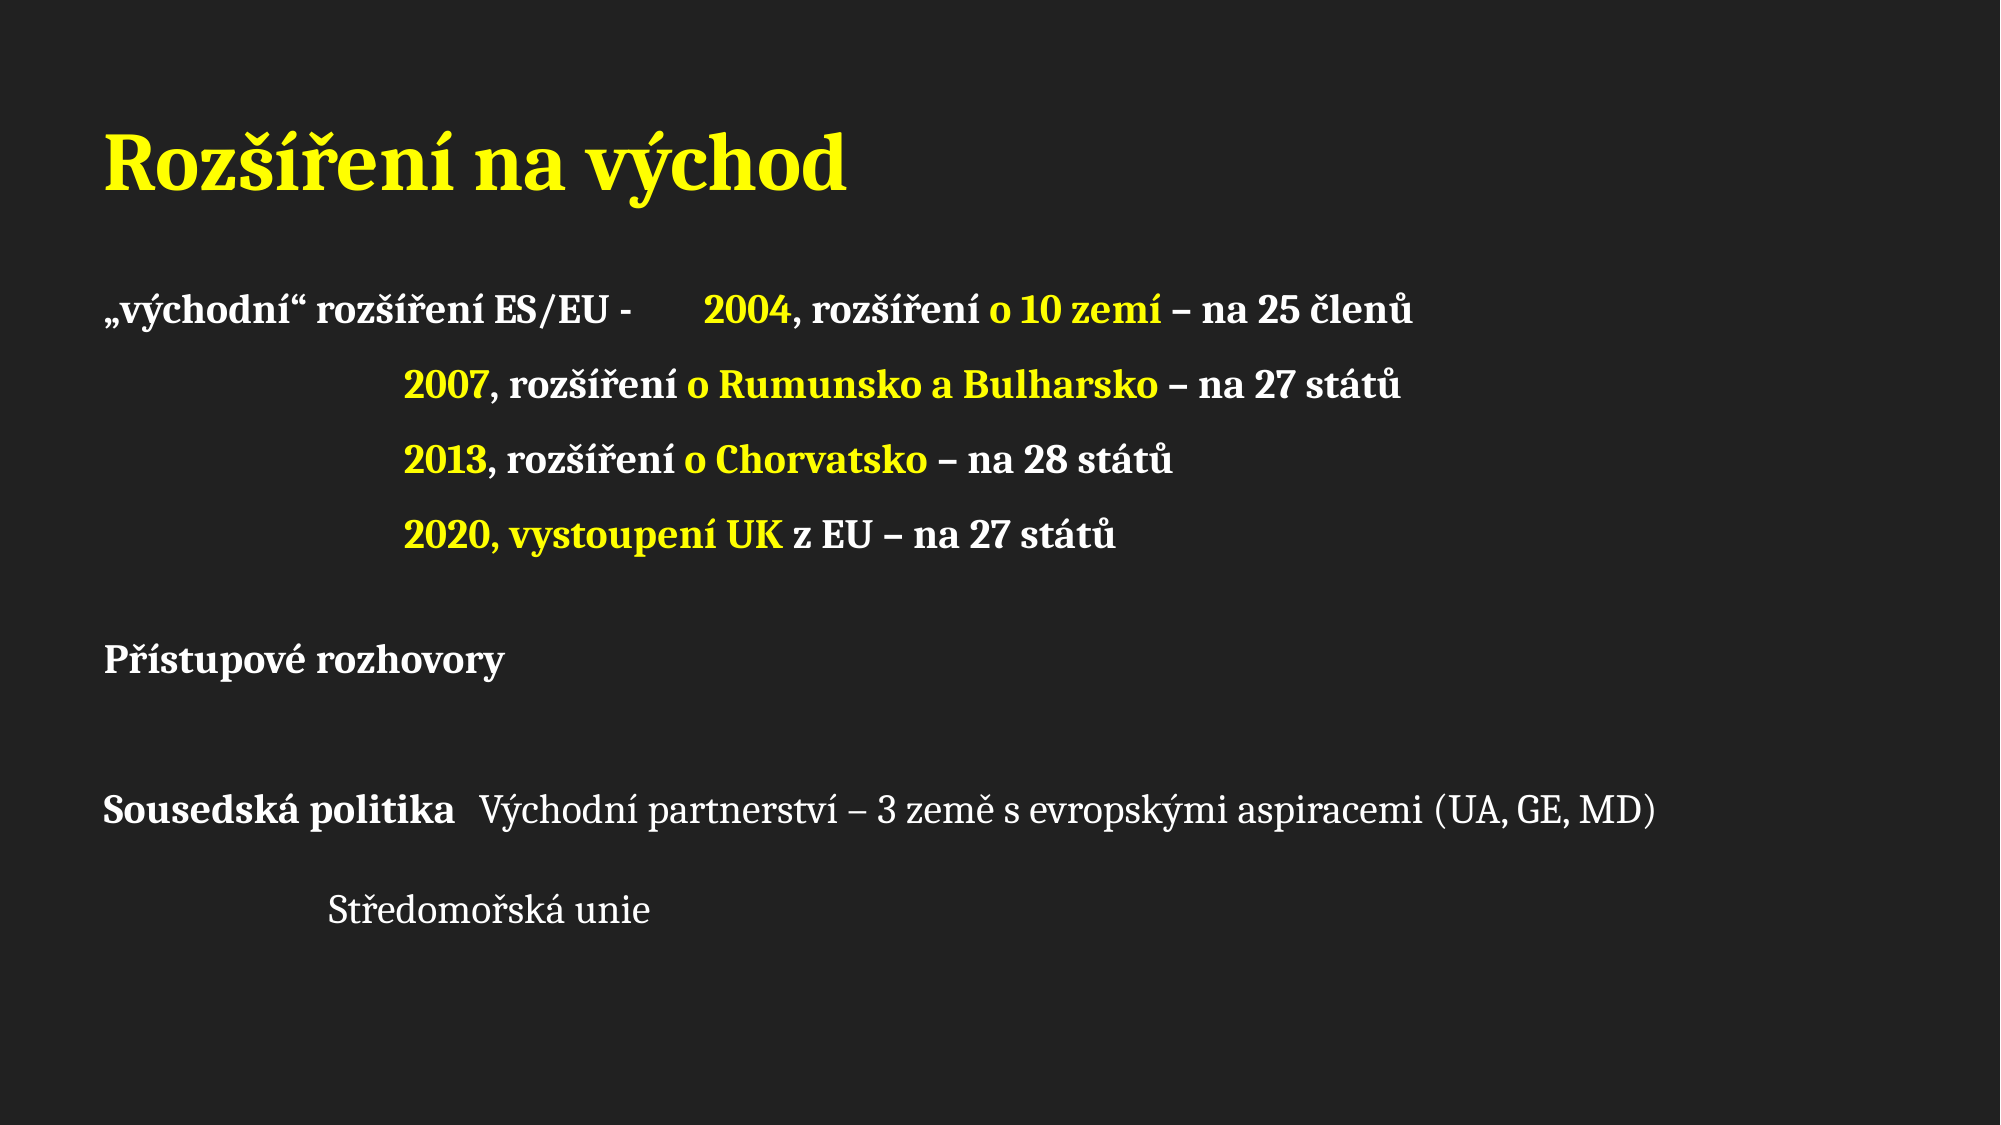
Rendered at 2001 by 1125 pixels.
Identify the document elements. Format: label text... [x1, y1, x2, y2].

text_box Rozšíření na východ „východní“ rozšíření ES/EU - 2004, rozšíření o 10 zemí – na 25 členů 2007, rozšíření o Rumunsko a Bulharsko – na 27 států 2013, rozšíření o Chorvatsko – na 28 států 2020, vystoupení UK z EU – na 27 států Přístupové rozhovory Sousedská politika Východní partnerství – 3 země s evropskými aspiracemi (UA, GE, MD) Středomořská unie [89, 100, 1832, 1040]
